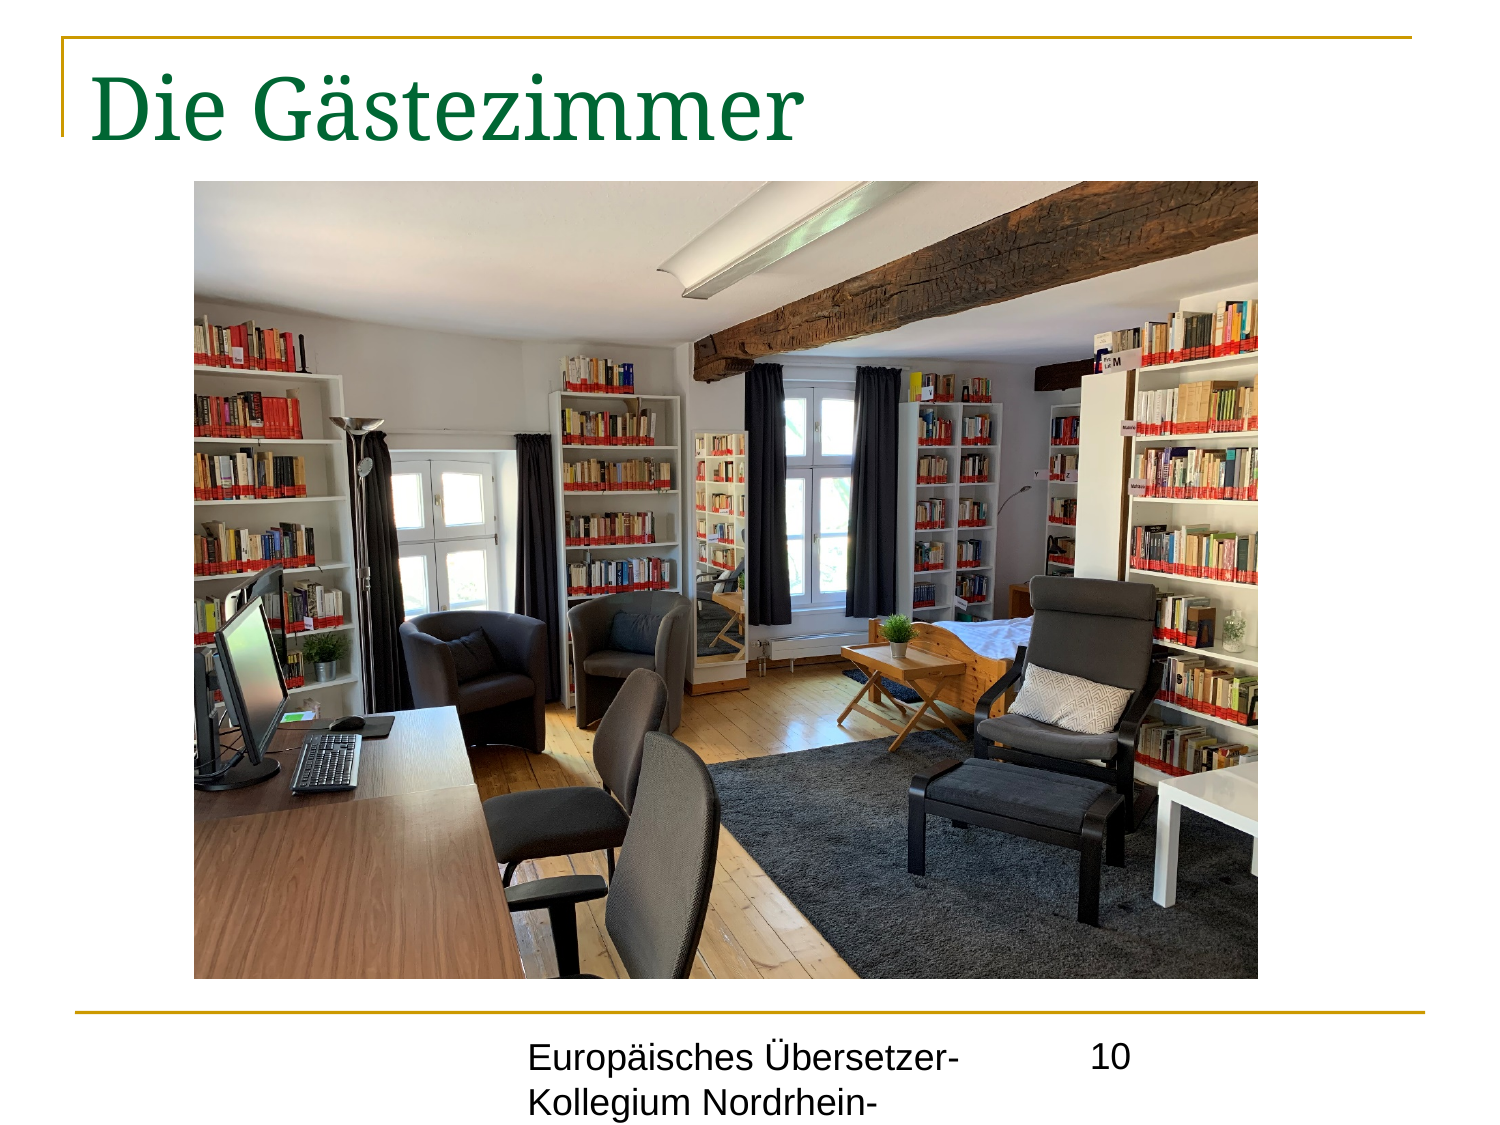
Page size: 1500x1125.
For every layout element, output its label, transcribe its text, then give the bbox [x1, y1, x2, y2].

text_box Europäisches Übersetzer-Kollegium Nordrhein-Westfalen in Straelen [512, 1025, 988, 1100]
title Die Gästezimmer [75, 45, 1425, 233]
picture [194, 181, 1258, 979]
text_box [1074, 1024, 1425, 1100]
